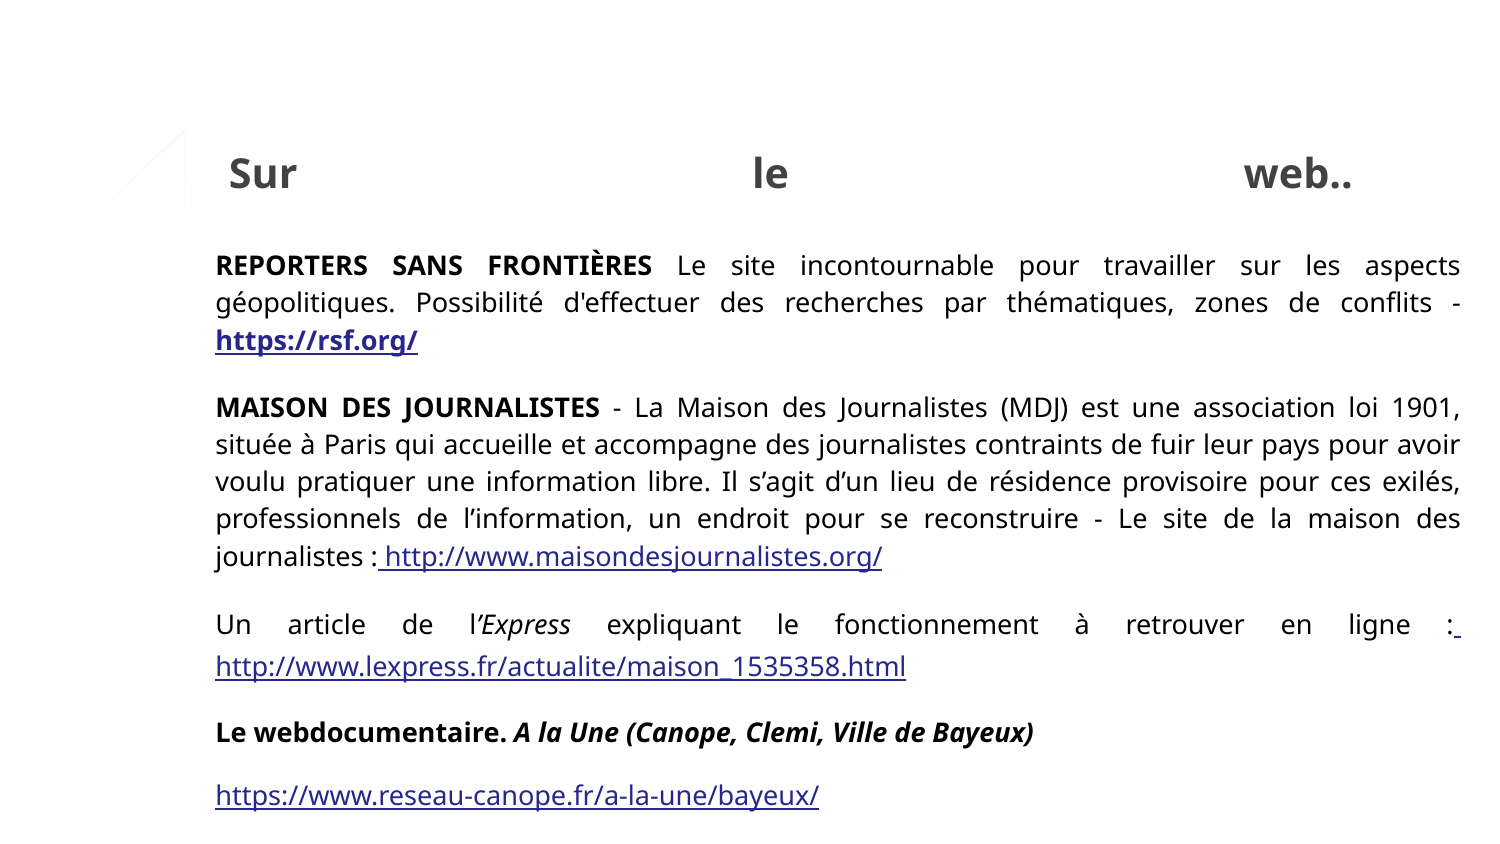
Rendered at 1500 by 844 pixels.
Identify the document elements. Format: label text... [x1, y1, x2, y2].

title Sur le web.. [213, 124, 1368, 228]
list REPORTERS SANS FRONTIÈRES Le site incontournable pour travailler sur les aspects géopolitiques. Possibilité d'effectuer des recherches par thématiques, zones de conflits - https://rsf.org/ MAISON DES JOURNALISTES - La Maison des Journalistes (MDJ) est une association loi 1901, située à Paris qui accueille et accompagne des journalistes contraints de fuir leur pays pour avoir voulu pratiquer une information libre. Il s’agit d’un lieu de résidence provisoire pour ces exilés, professionnels de l’information, un endroit pour se reconstruire - Le site de la maison des journalistes : http://www.maisondesjournalistes.org/ Un article de l’Express expliquant le fonctionnement à retrouver en ligne : http://www.lexpress.fr/actualite/maison_1535358.html Le webdocumentaire. A la Une (Canope, Clemi, Ville de Bayeux) https://www.reseau-canope.fr/a-la-une/bayeux/ [200, 228, 1476, 844]
